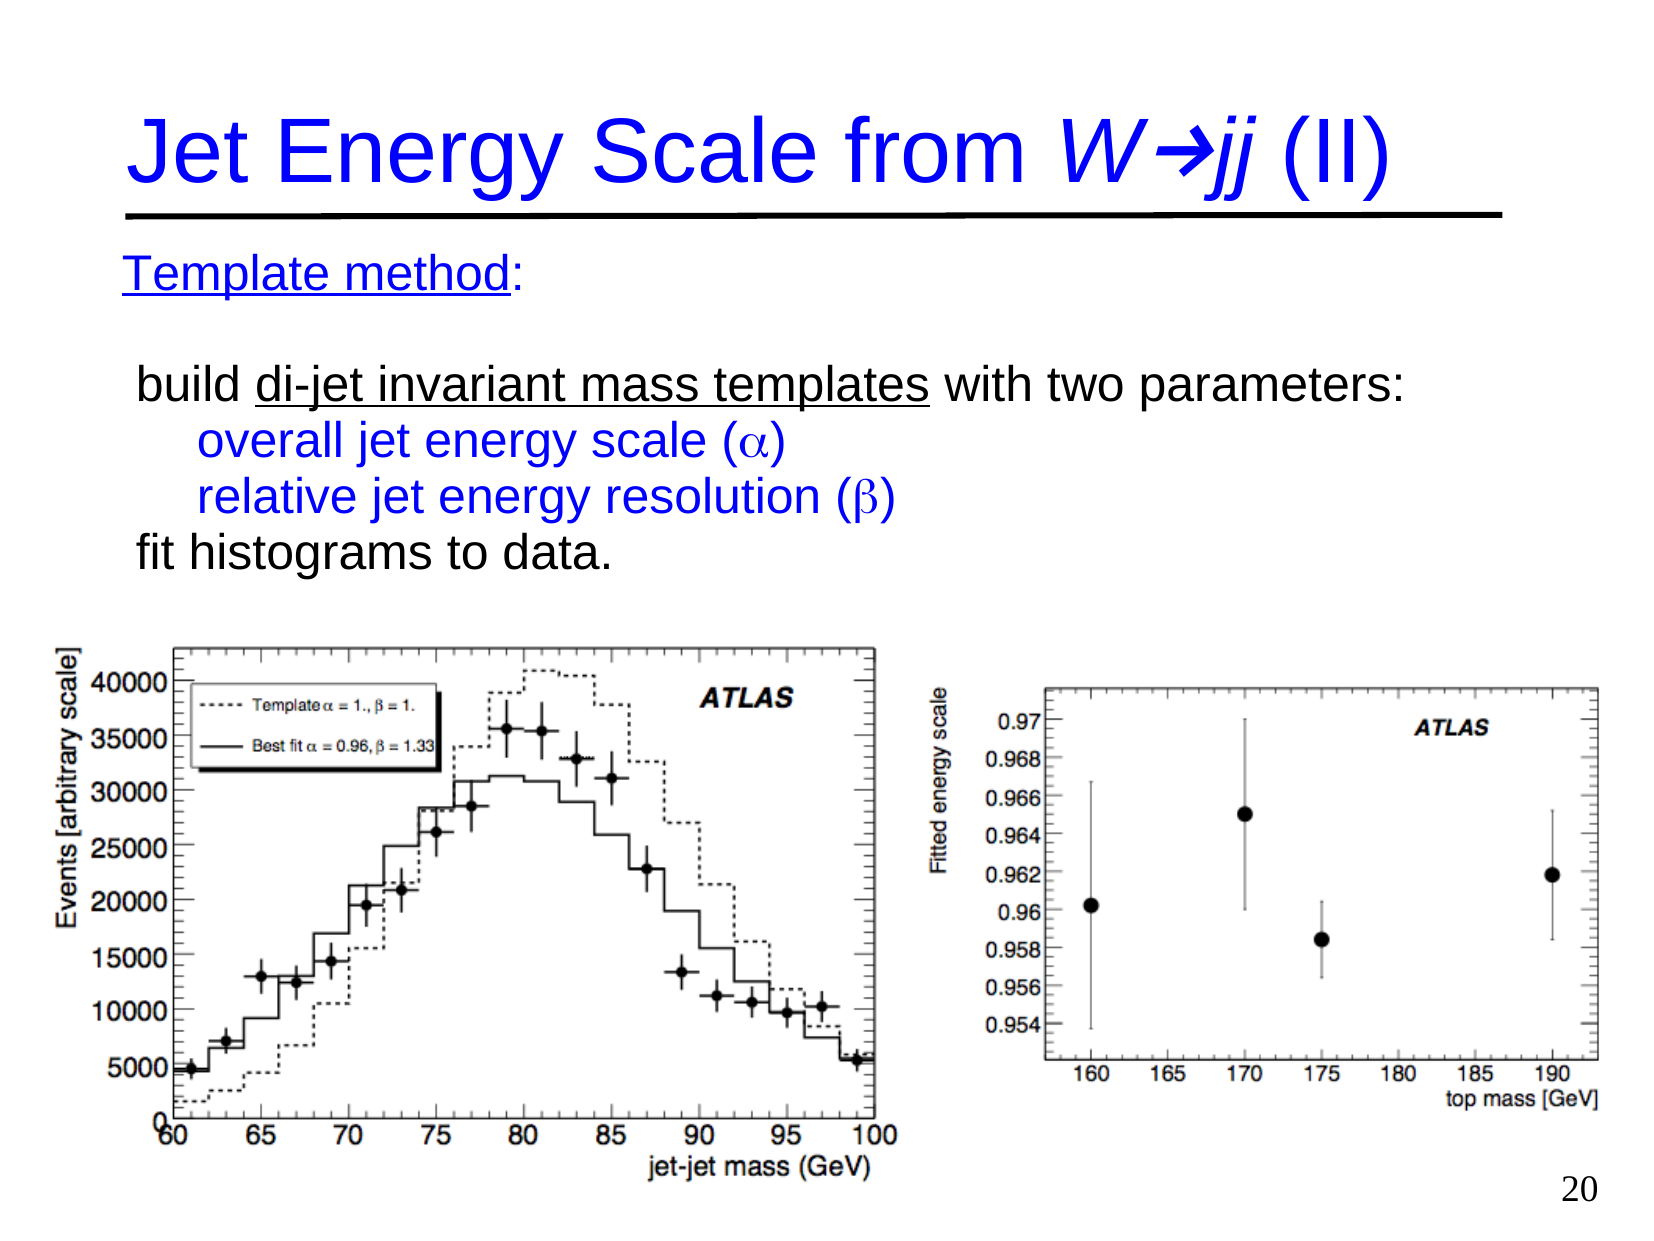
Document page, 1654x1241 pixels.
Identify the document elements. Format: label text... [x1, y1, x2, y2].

picture [37, 625, 914, 1212]
text_box Template method: build di-jet invariant mass templates with two parameters: overall jet energy scale (α) relative jet energy resolution (β) fit histograms to data. [121, 245, 1399, 756]
text_box Jet Energy Scale from W→jj (II) [126, 99, 1497, 214]
picture [923, 667, 1610, 1123]
